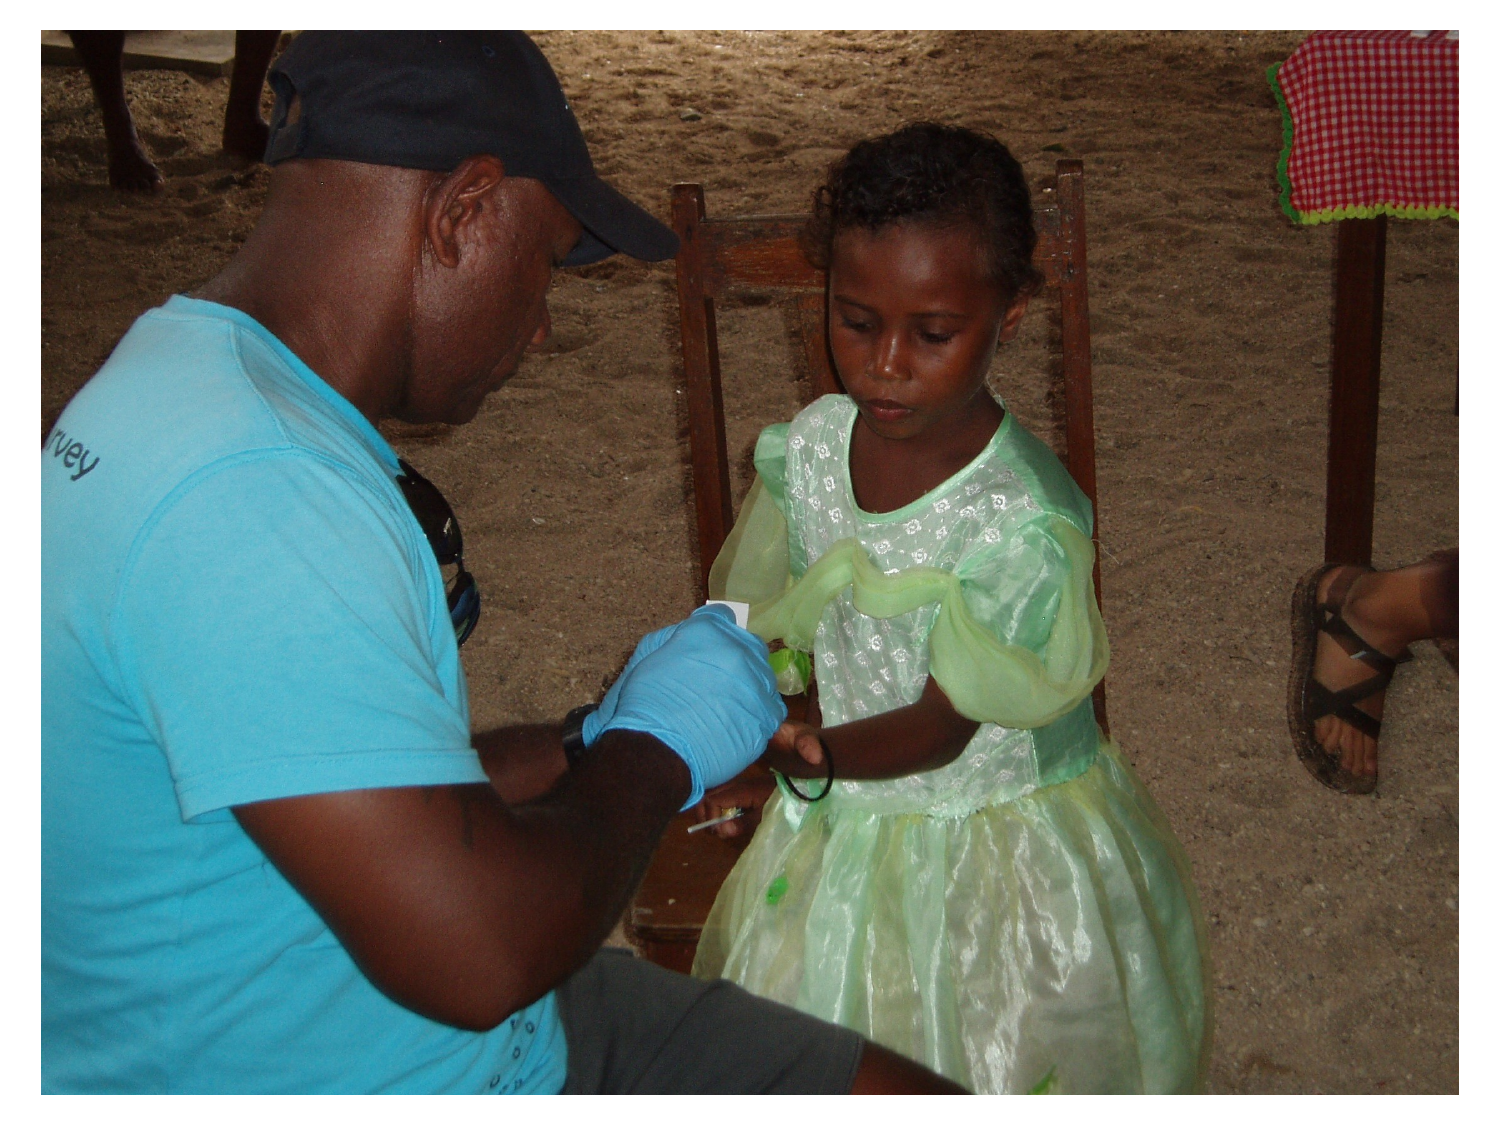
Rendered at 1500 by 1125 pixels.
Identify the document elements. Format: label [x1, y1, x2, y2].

picture [41, 30, 1459, 1095]
